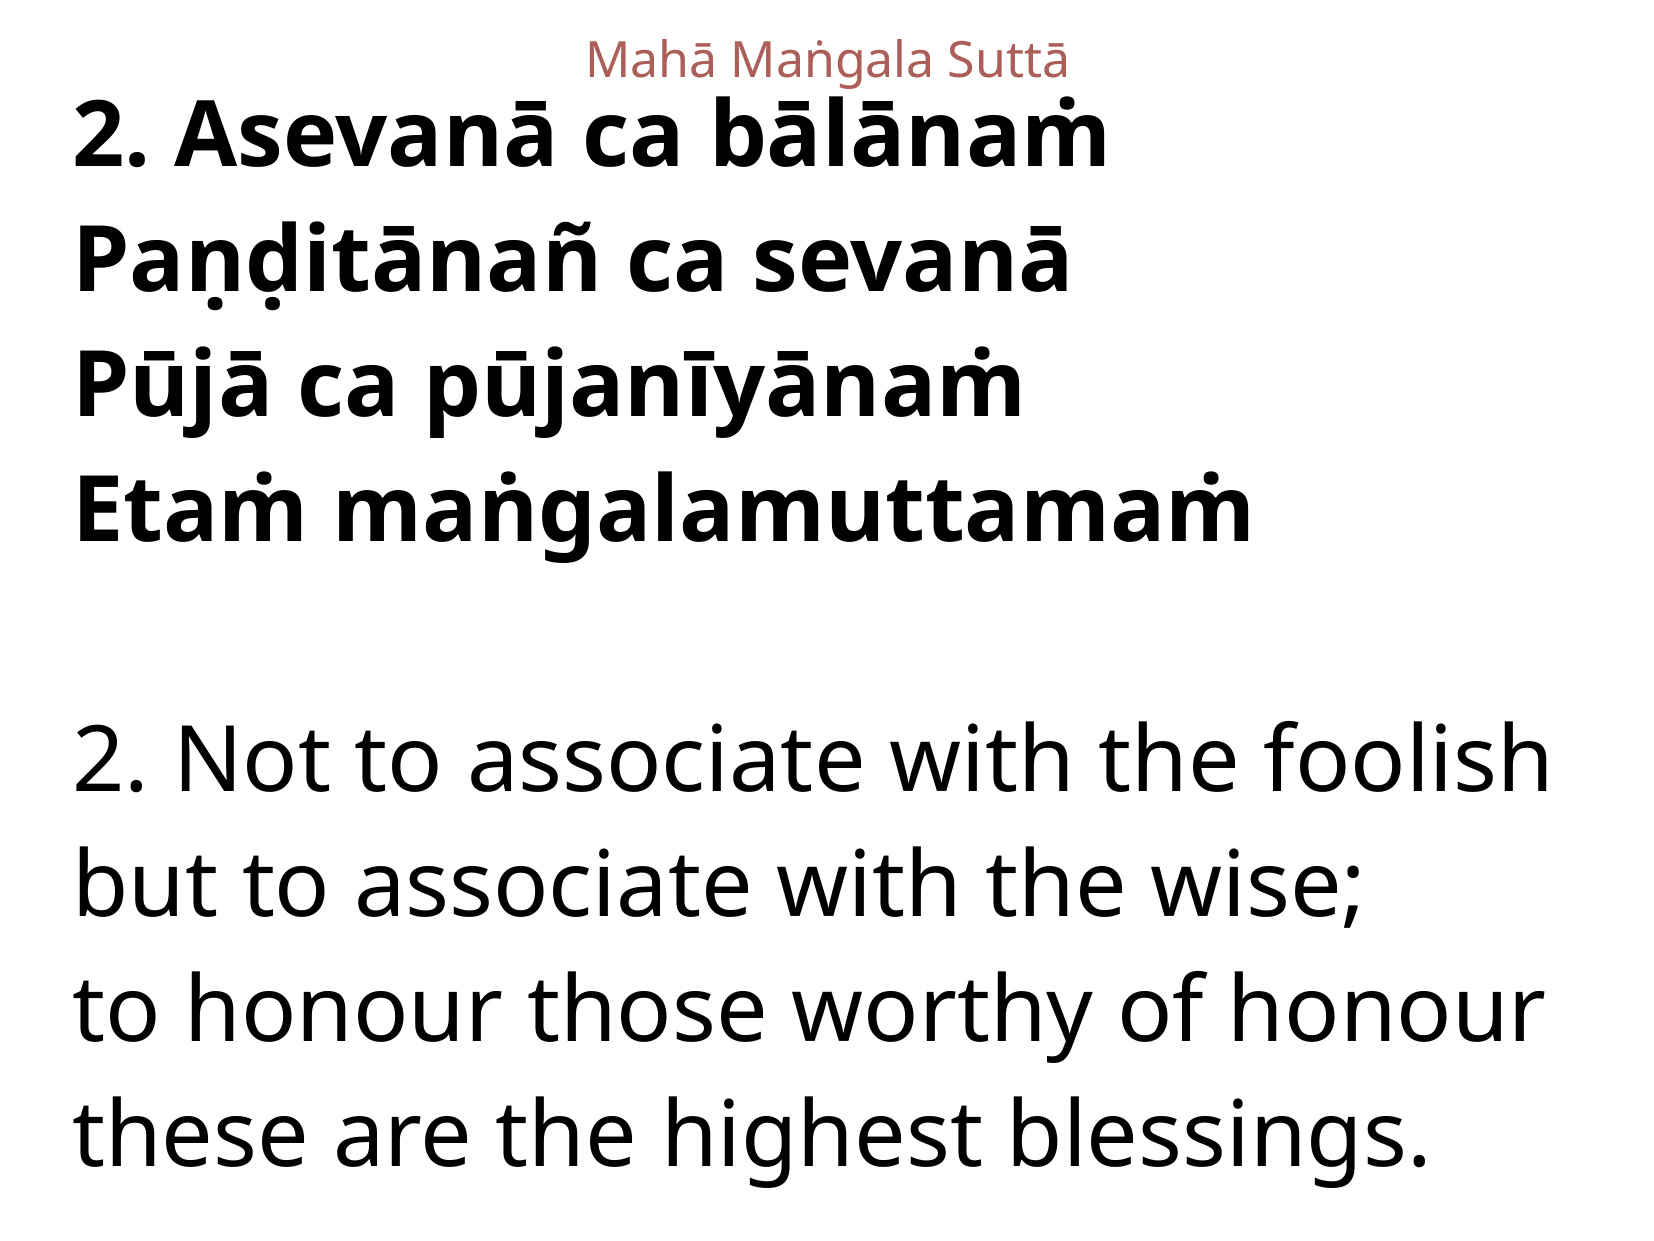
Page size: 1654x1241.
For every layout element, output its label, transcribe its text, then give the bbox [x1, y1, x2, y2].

text_box Mahā Maṅgala Suttā [0, 16, 1653, 97]
text_box 2. Asevanā ca bālānaṁ Paṇḍitānañ ca sevanā Pūjā ca pūjanīyānaṁ Etaṁ maṅgalamuttamaṁ 2. Not to associate with the foolish but to associate with the wise; to honour those worthy of honour these are the highest blessings. [72, 97, 1631, 1203]
